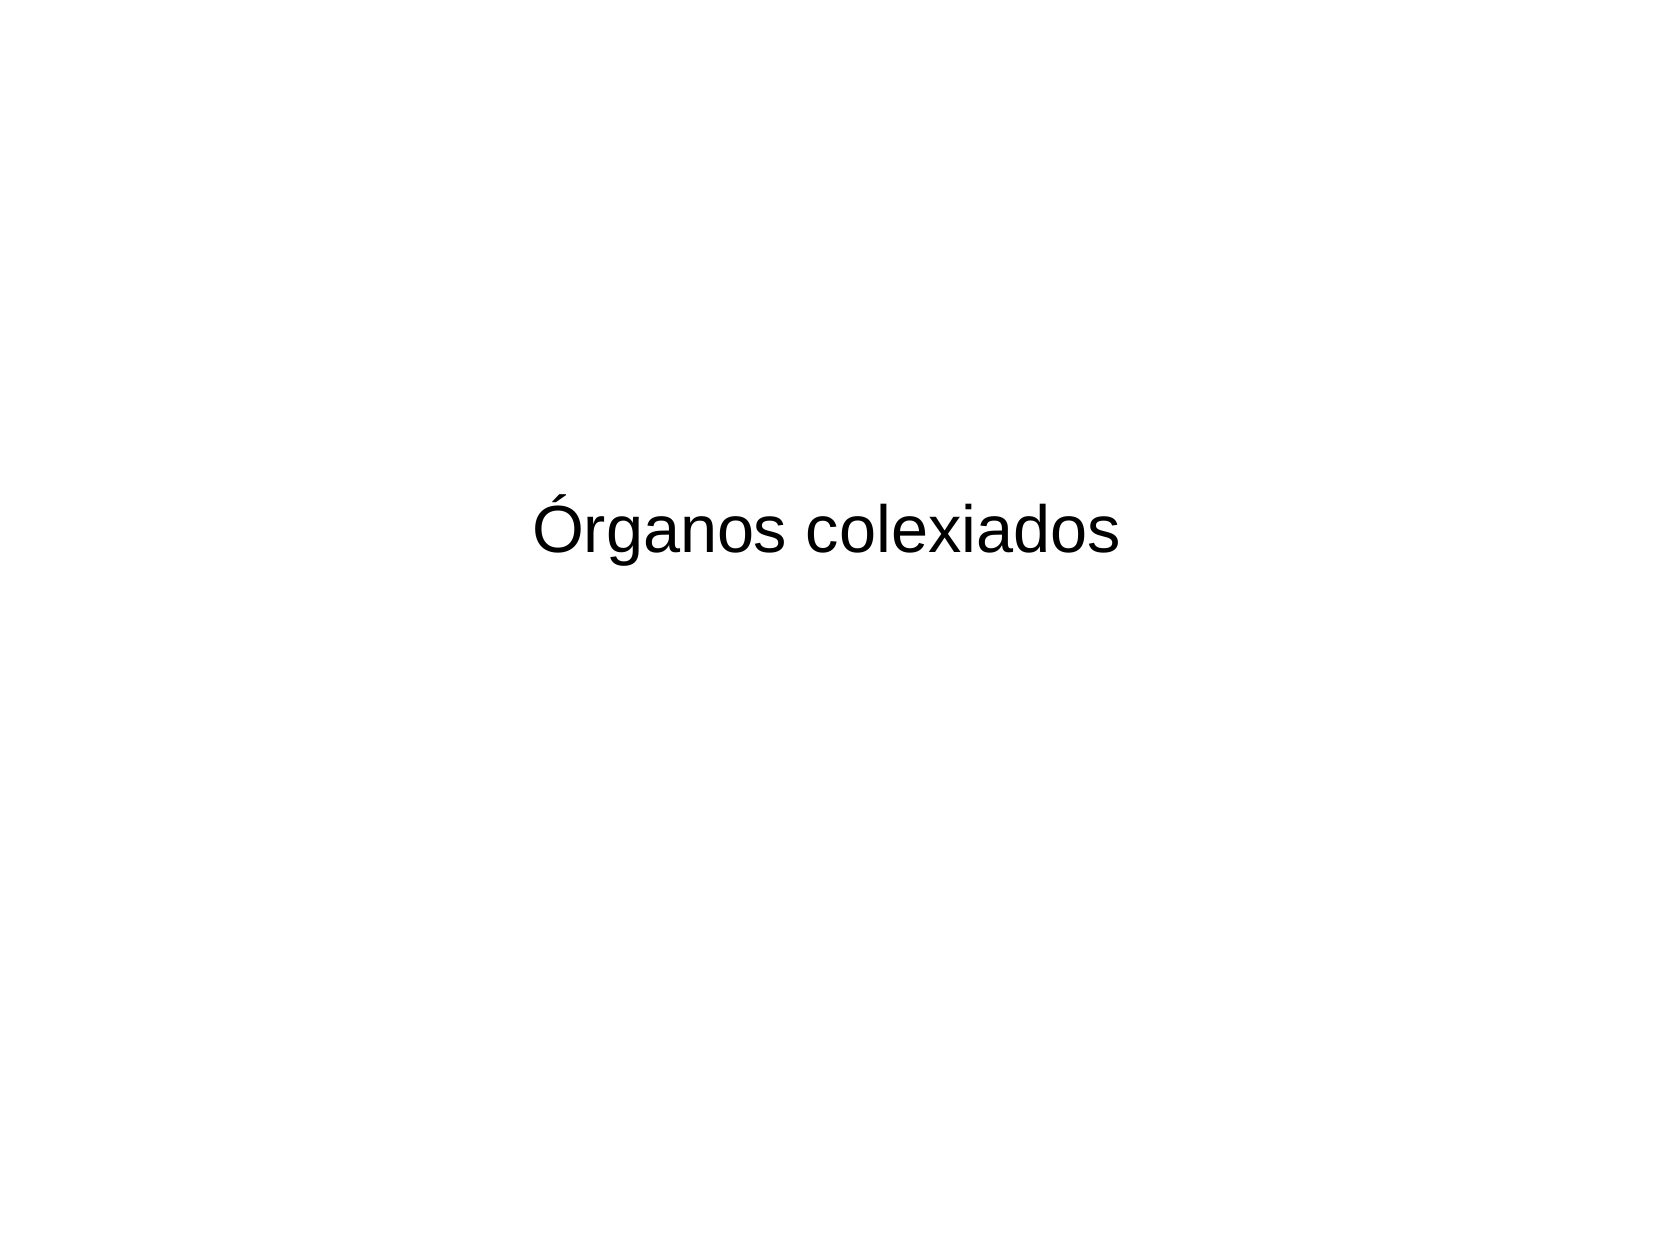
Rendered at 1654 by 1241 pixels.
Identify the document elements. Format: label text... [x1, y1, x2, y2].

subtitle Órganos colexiados [82, 49, 1571, 1010]
